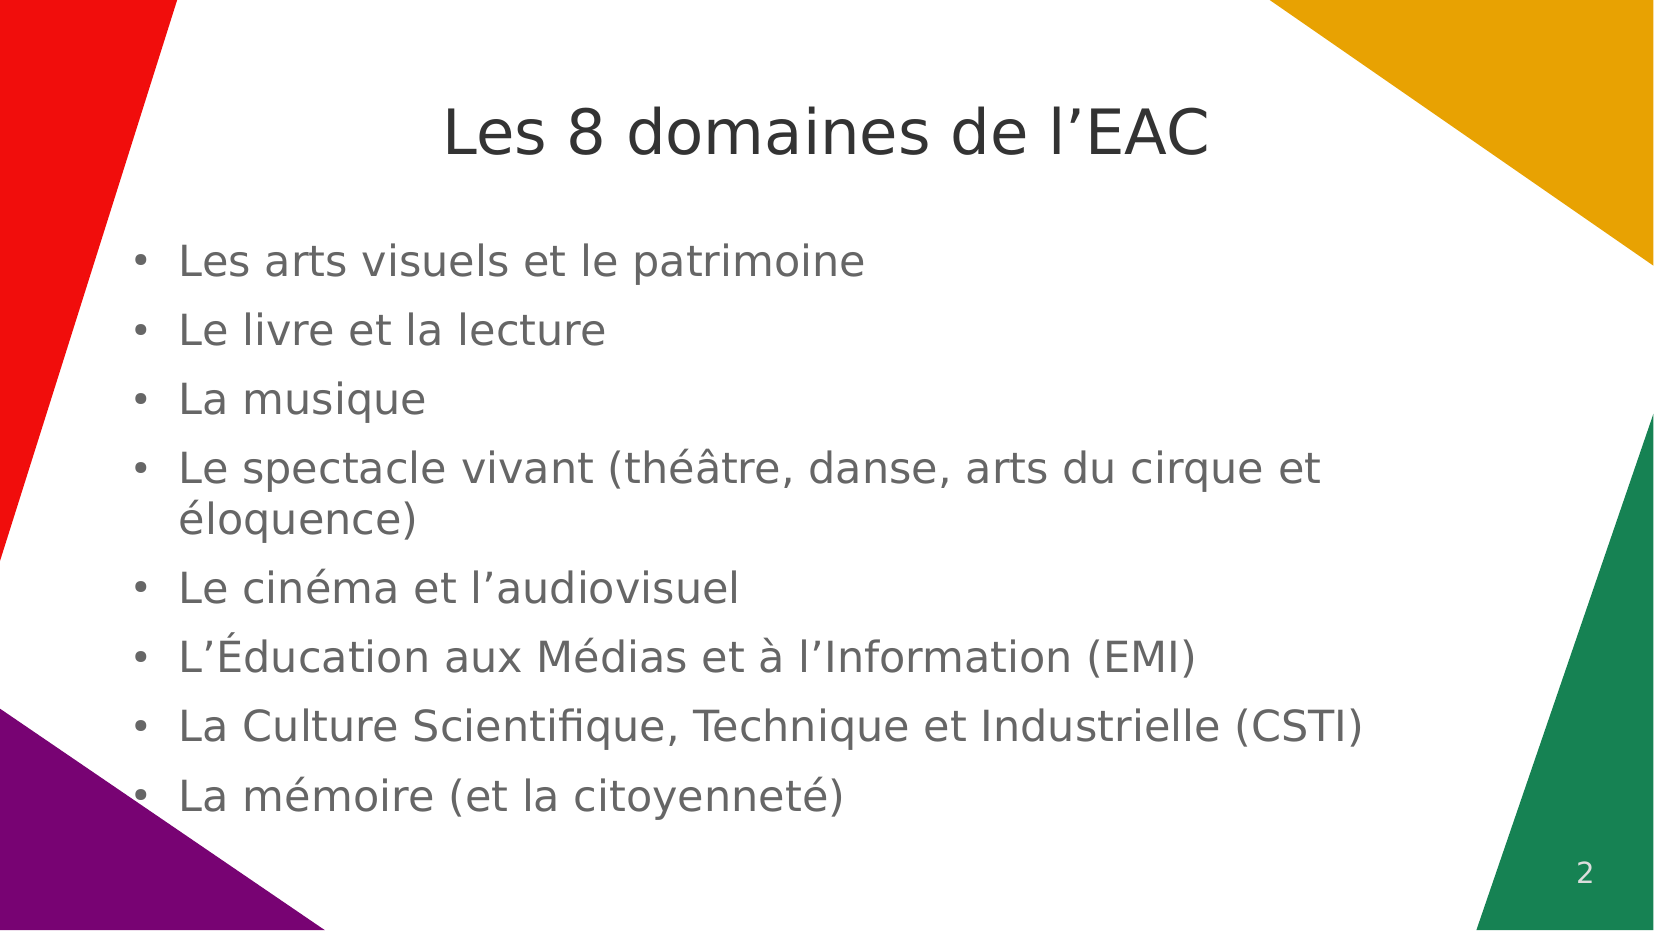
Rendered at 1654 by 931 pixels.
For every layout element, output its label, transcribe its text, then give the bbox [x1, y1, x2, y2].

title Les 8 domaines de l’EAC [118, 59, 1536, 207]
list Les arts visuels et le patrimoine Le livre et la lecture La musique Le spectacle vivant (théâtre, danse, arts du cirque et éloquence) Le cinéma et l’audiovisuel L’Éducation aux Médias et à l’Information (EMI) La Culture Scientifique, Technique et Industrielle (CSTI) La mémoire (et la citoyenneté) [118, 236, 1536, 827]
